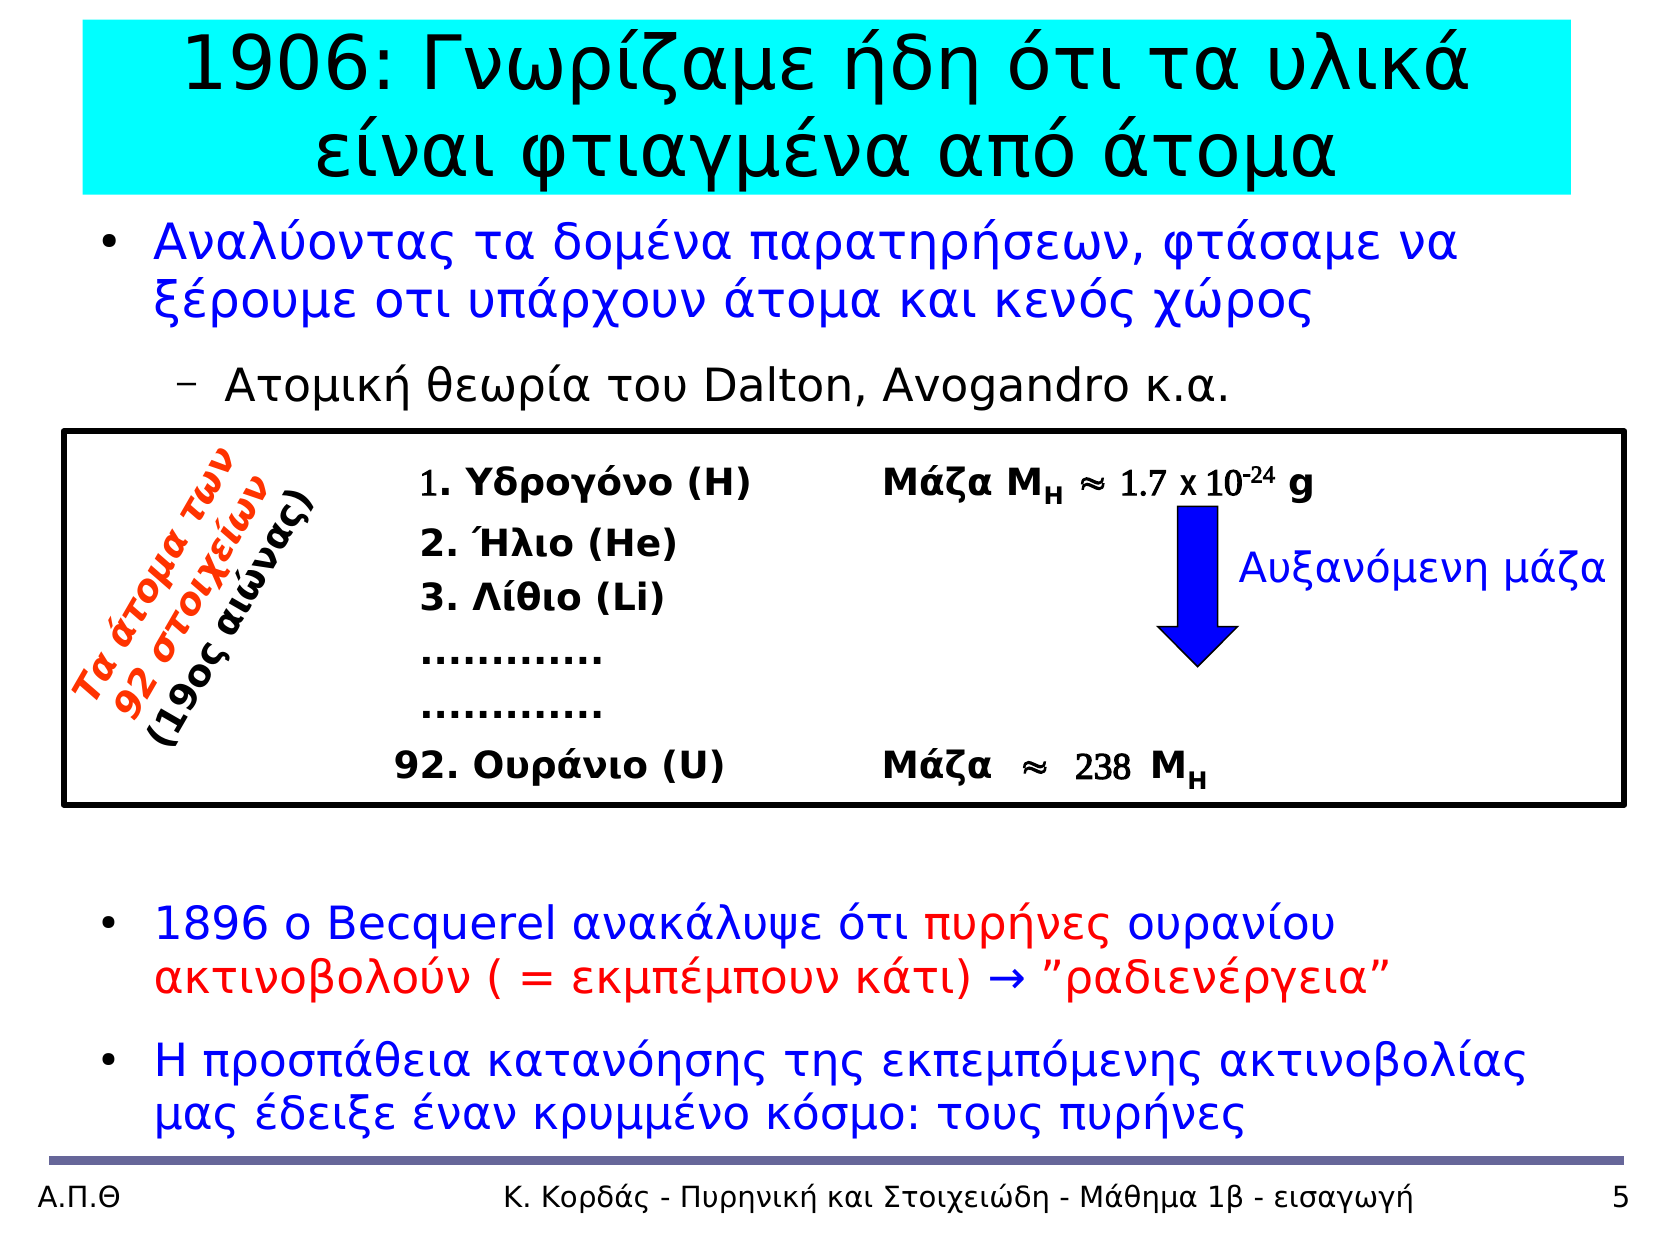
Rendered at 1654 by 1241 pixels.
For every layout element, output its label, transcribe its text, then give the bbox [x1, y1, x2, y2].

title 1906: Γνωρίζαμε ήδη ότι τα υλικά είναι φτιαγμένα από άτομα [82, 19, 1571, 195]
text_box . Υδρογόνο (H) Μάζα MH   x  g 2. Ήλιο (He) 3. Λίθιο (Li) ............. ............. 92. Ουράνιο (U) Μάζα  MH [63, 431, 1625, 805]
text_box [1157, 506, 1238, 667]
list Αναλύοντας τα δομένα παρατηρήσεων, φτάσαμε να ξέρουμε οτι υπάρχουν άτομα και κενός χώρος Ατομική θεωρία του Dalton, Avogandro κ.α. 1896 o Becquerel ανακάλυψε ότι πυρήνες ουρανίου ακτινοβολούν ( = εκμπέμπουν κάτι) → ”ραδιενέργεια” Η προσπάθεια κατανόησης της εκπεμπόμενης ακτινοβολίας μας έδειξε έναν κρυμμένο κόσμο: τους πυρήνες [82, 213, 1571, 431]
list Αναλύοντας τα δομένα παρατηρήσεων, φτάσαμε να ξέρουμε οτι υπάρχουν άτομα και κενός χώρος Ατομική θεωρία του Dalton, Avogandro κ.α. 1896 o Becquerel ανακάλυψε ότι πυρήνες ουρανίου ακτινοβολούν ( = εκμπέμπουν κάτι) → ”ραδιενέργεια” Η προσπάθεια κατανόησης της εκπεμπόμενης ακτινοβολίας μας έδειξε έναν κρυμμένο κόσμο: τους πυρήνες [82, 805, 1571, 1144]
text_box Τα άτομα των 92 στοιχείων (19ος αιώνας) [48, 409, 344, 774]
text_box Αυξανόμενη μάζα [1223, 536, 1623, 601]
text_box . Υδρογόνο (H) Μάζα MH   x  g 2. Ήλιο (He) 3. Λίθιο (Li) ............. ............. 92. Ουράνιο (U) Μάζα  MH [63, 431, 203, 673]
